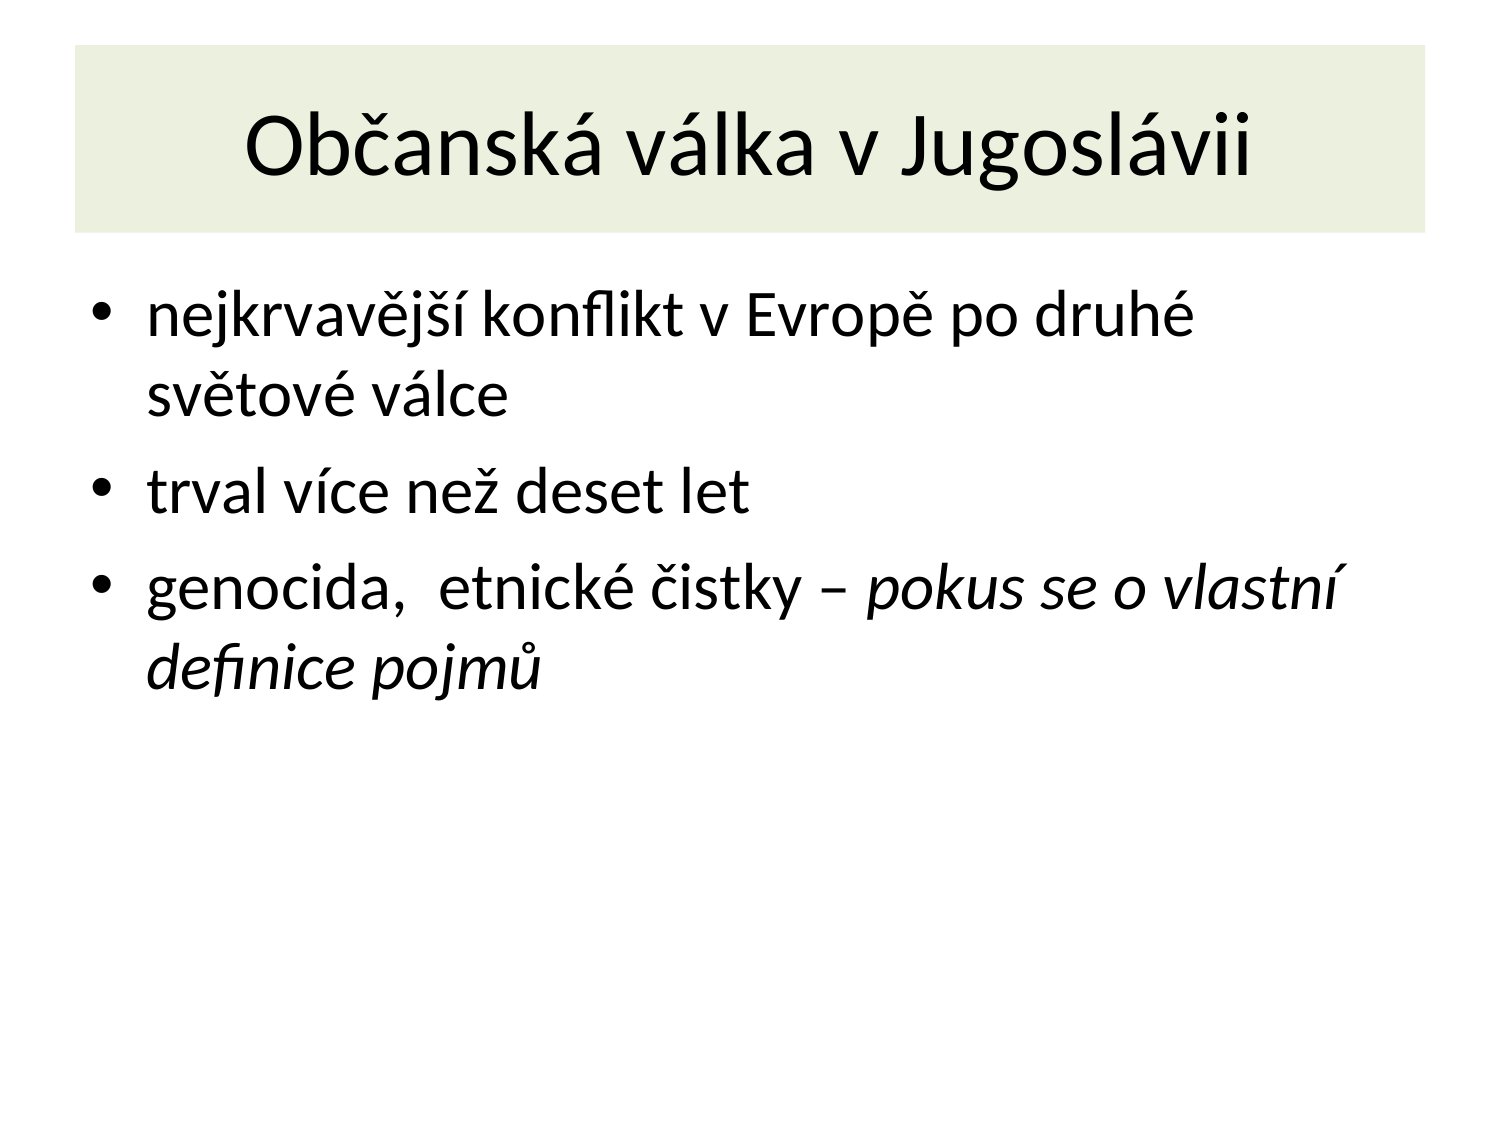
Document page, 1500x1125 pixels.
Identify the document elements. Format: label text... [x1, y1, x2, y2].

list nejkrvavější konflikt v Evropě po druhé světové válce trval více než deset let genocida, etnické čistky – pokus se o vlastní definice pojmů [75, 262, 1426, 1006]
title Občanská válka v Jugoslávii [75, 45, 1426, 233]
